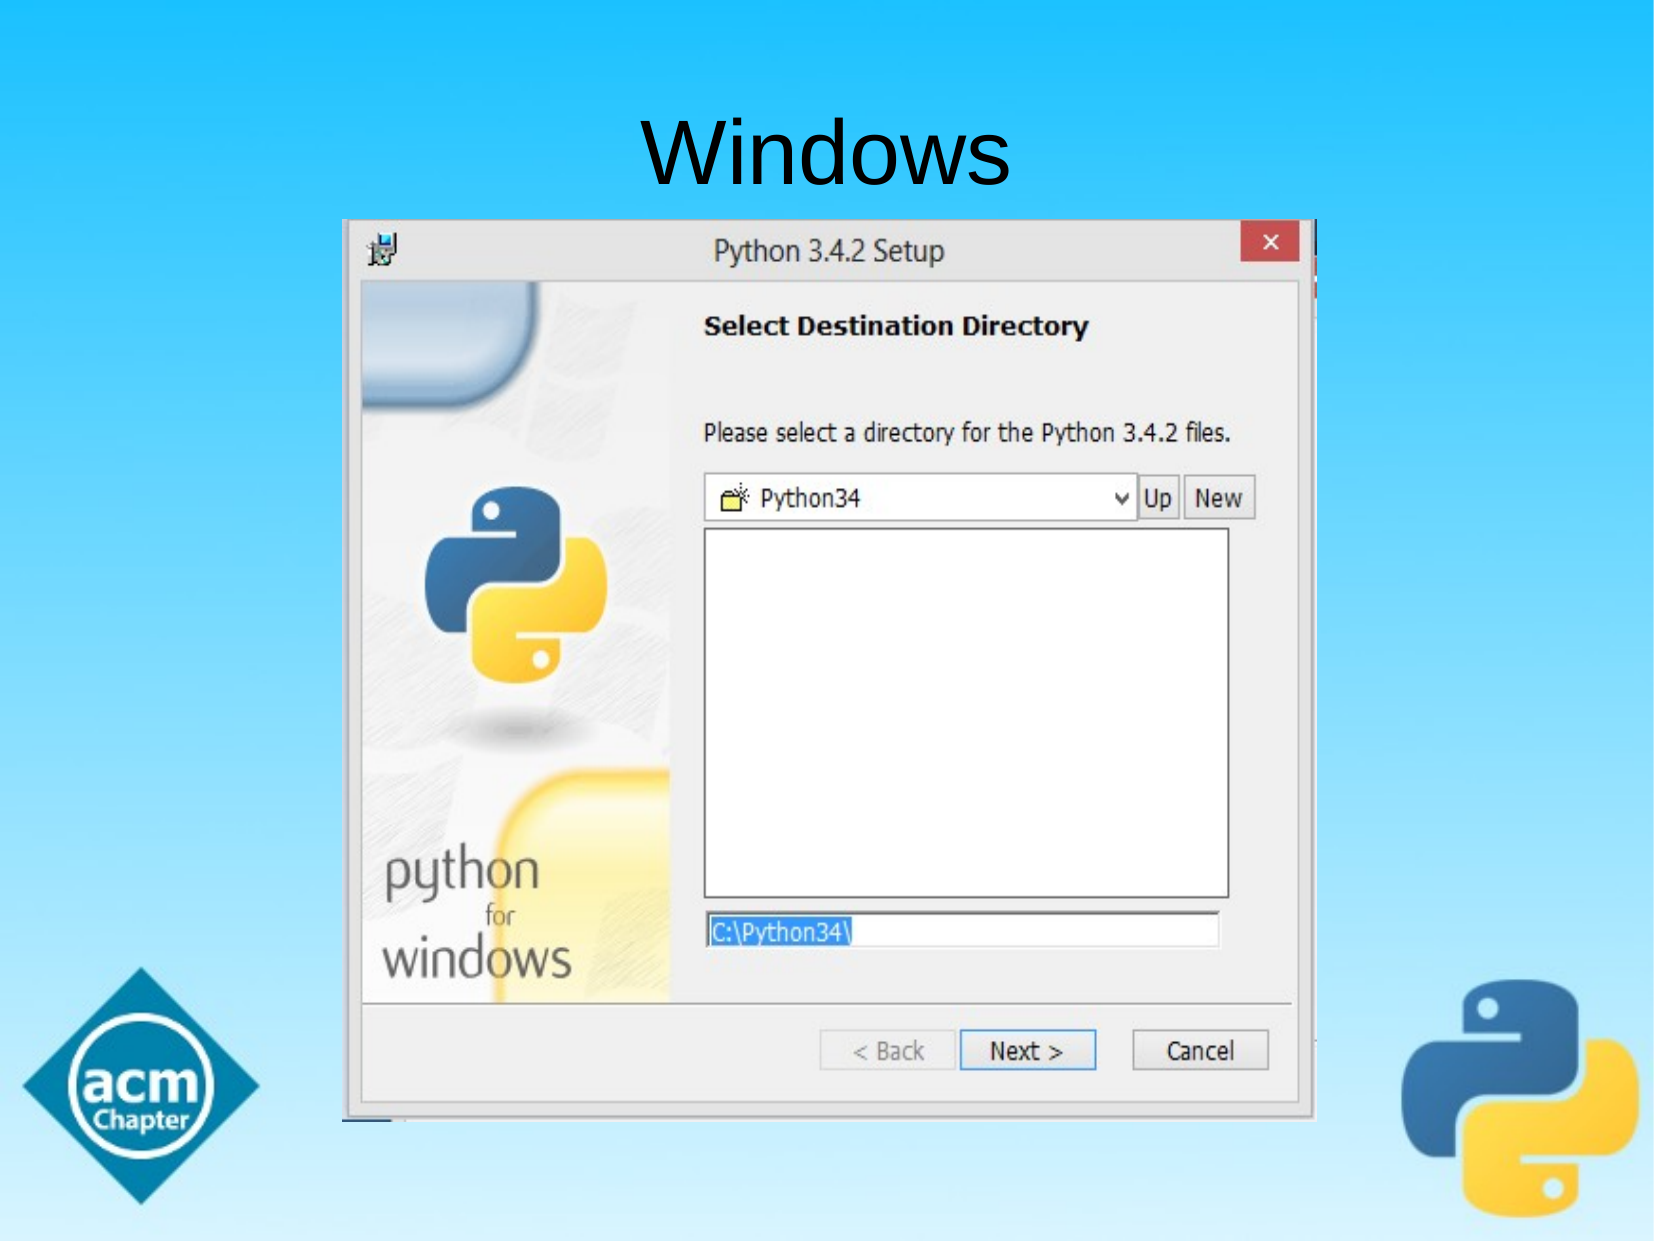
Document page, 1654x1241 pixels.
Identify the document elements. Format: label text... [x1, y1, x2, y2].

picture [0, 0, 1654, 1241]
title Windows [82, 49, 1571, 257]
